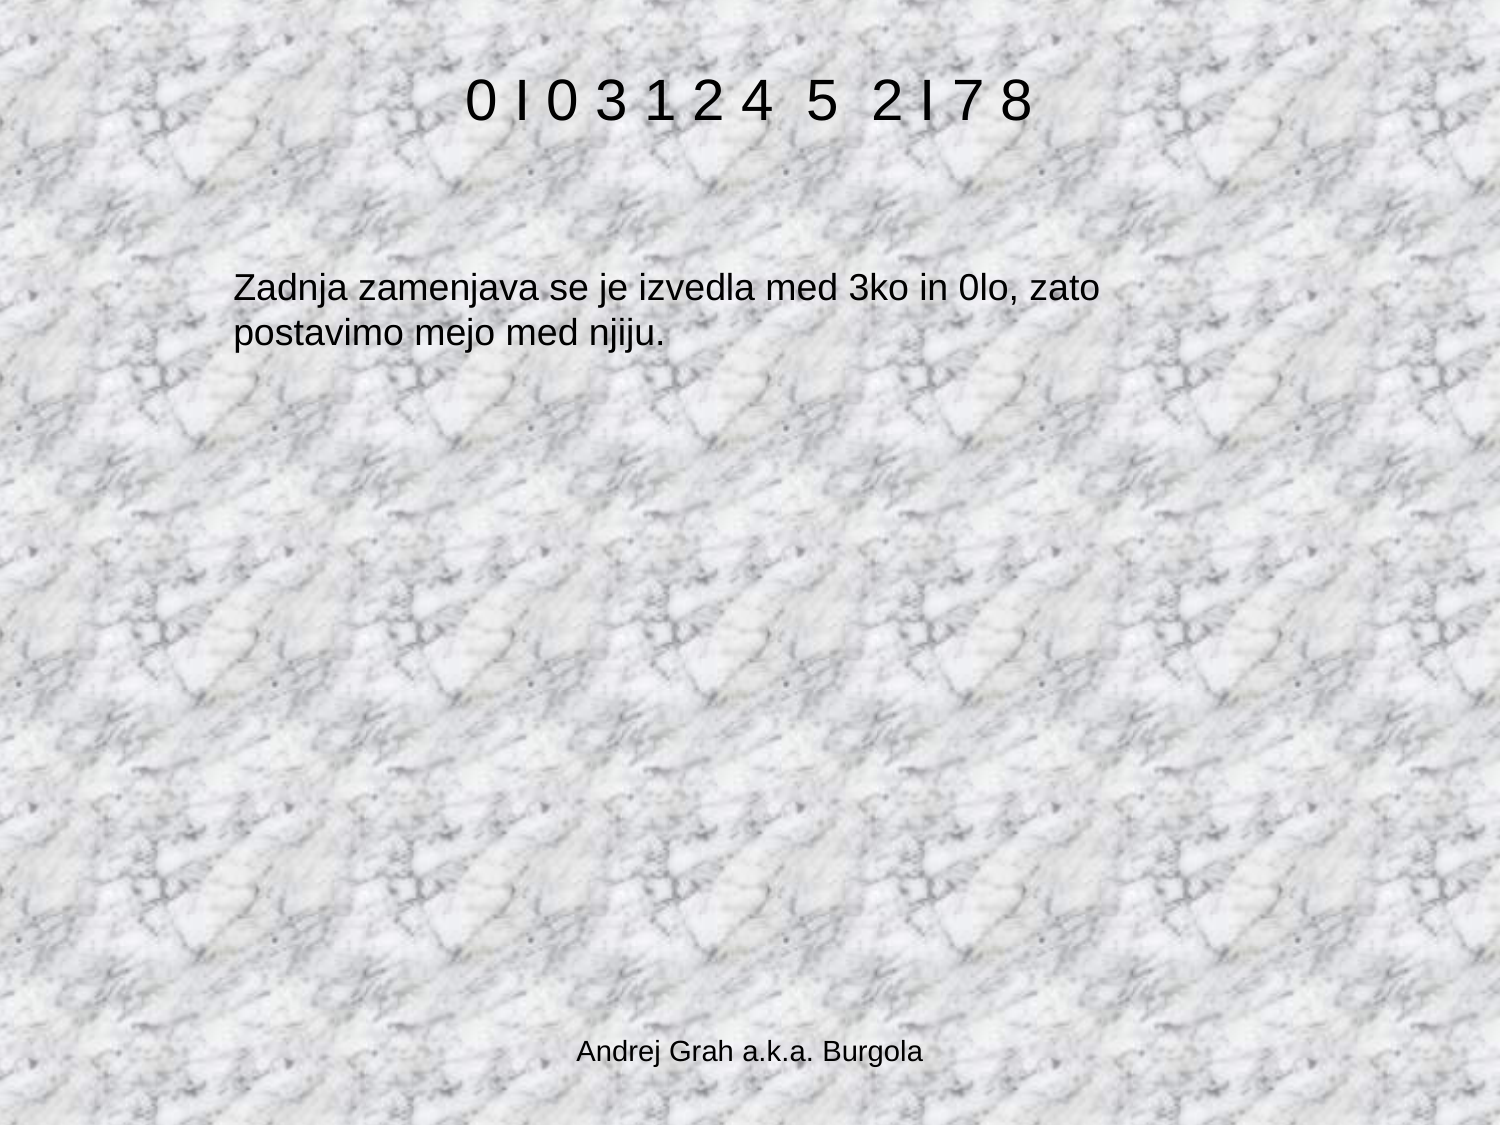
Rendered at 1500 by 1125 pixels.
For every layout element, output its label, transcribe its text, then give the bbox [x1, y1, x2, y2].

text_box Andrej Grah a.k.a. Burgola [512, 1024, 988, 1103]
text_box 0 I 0 3 1 2 4 5 2 I 7 8 [265, 54, 1235, 141]
text_box Zadnja zamenjava se je izvedla med 3ko in 0lo, zato postavimo mejo med njiju. [218, 255, 1235, 361]
picture [0, 0, 1500, 1125]
